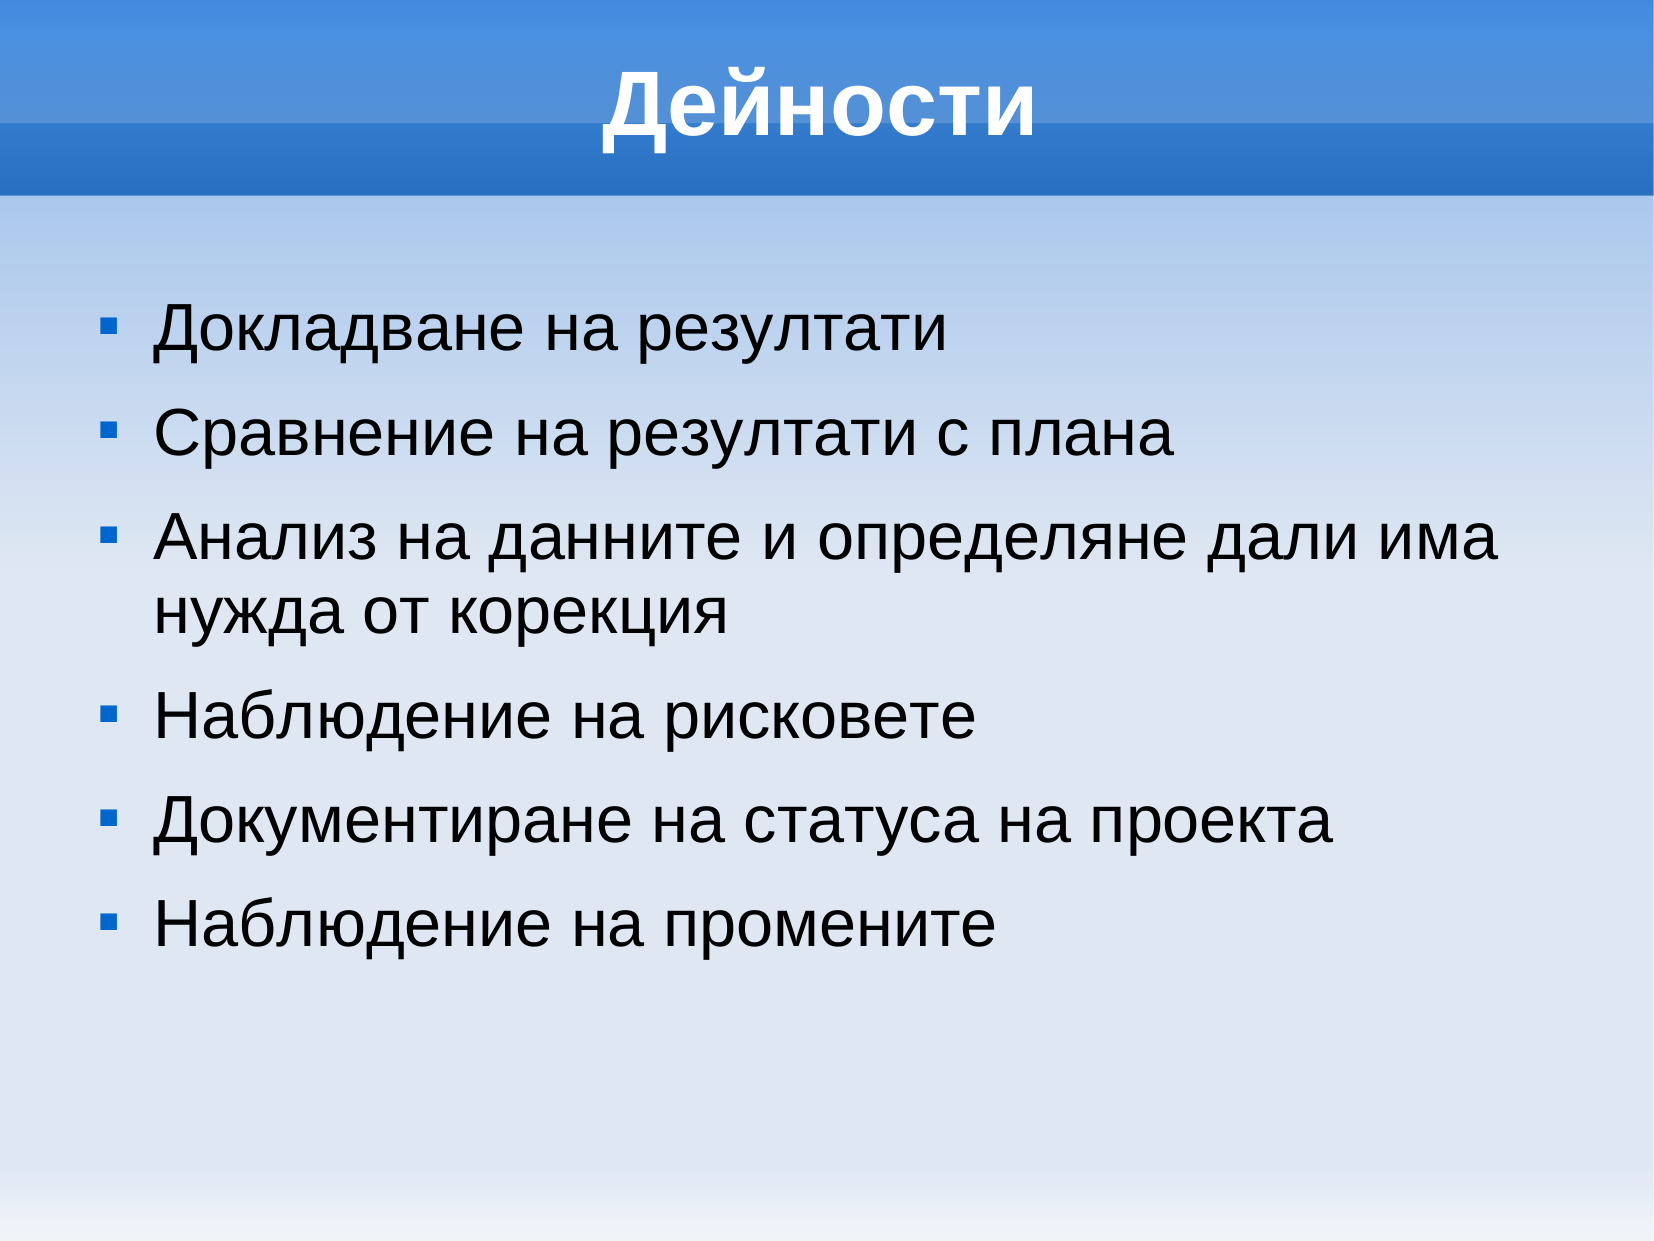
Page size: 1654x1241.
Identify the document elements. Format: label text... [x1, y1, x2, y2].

list Докладване на резултати Сравнение на резултати с плана Анализ на данните и определяне дали има нужда от корекция Наблюдение на рисковете Документиране на статуса на проекта Наблюдение на промените [82, 290, 1571, 1109]
title Дейности [76, 0, 1565, 208]
picture [0, 0, 1654, 1241]
